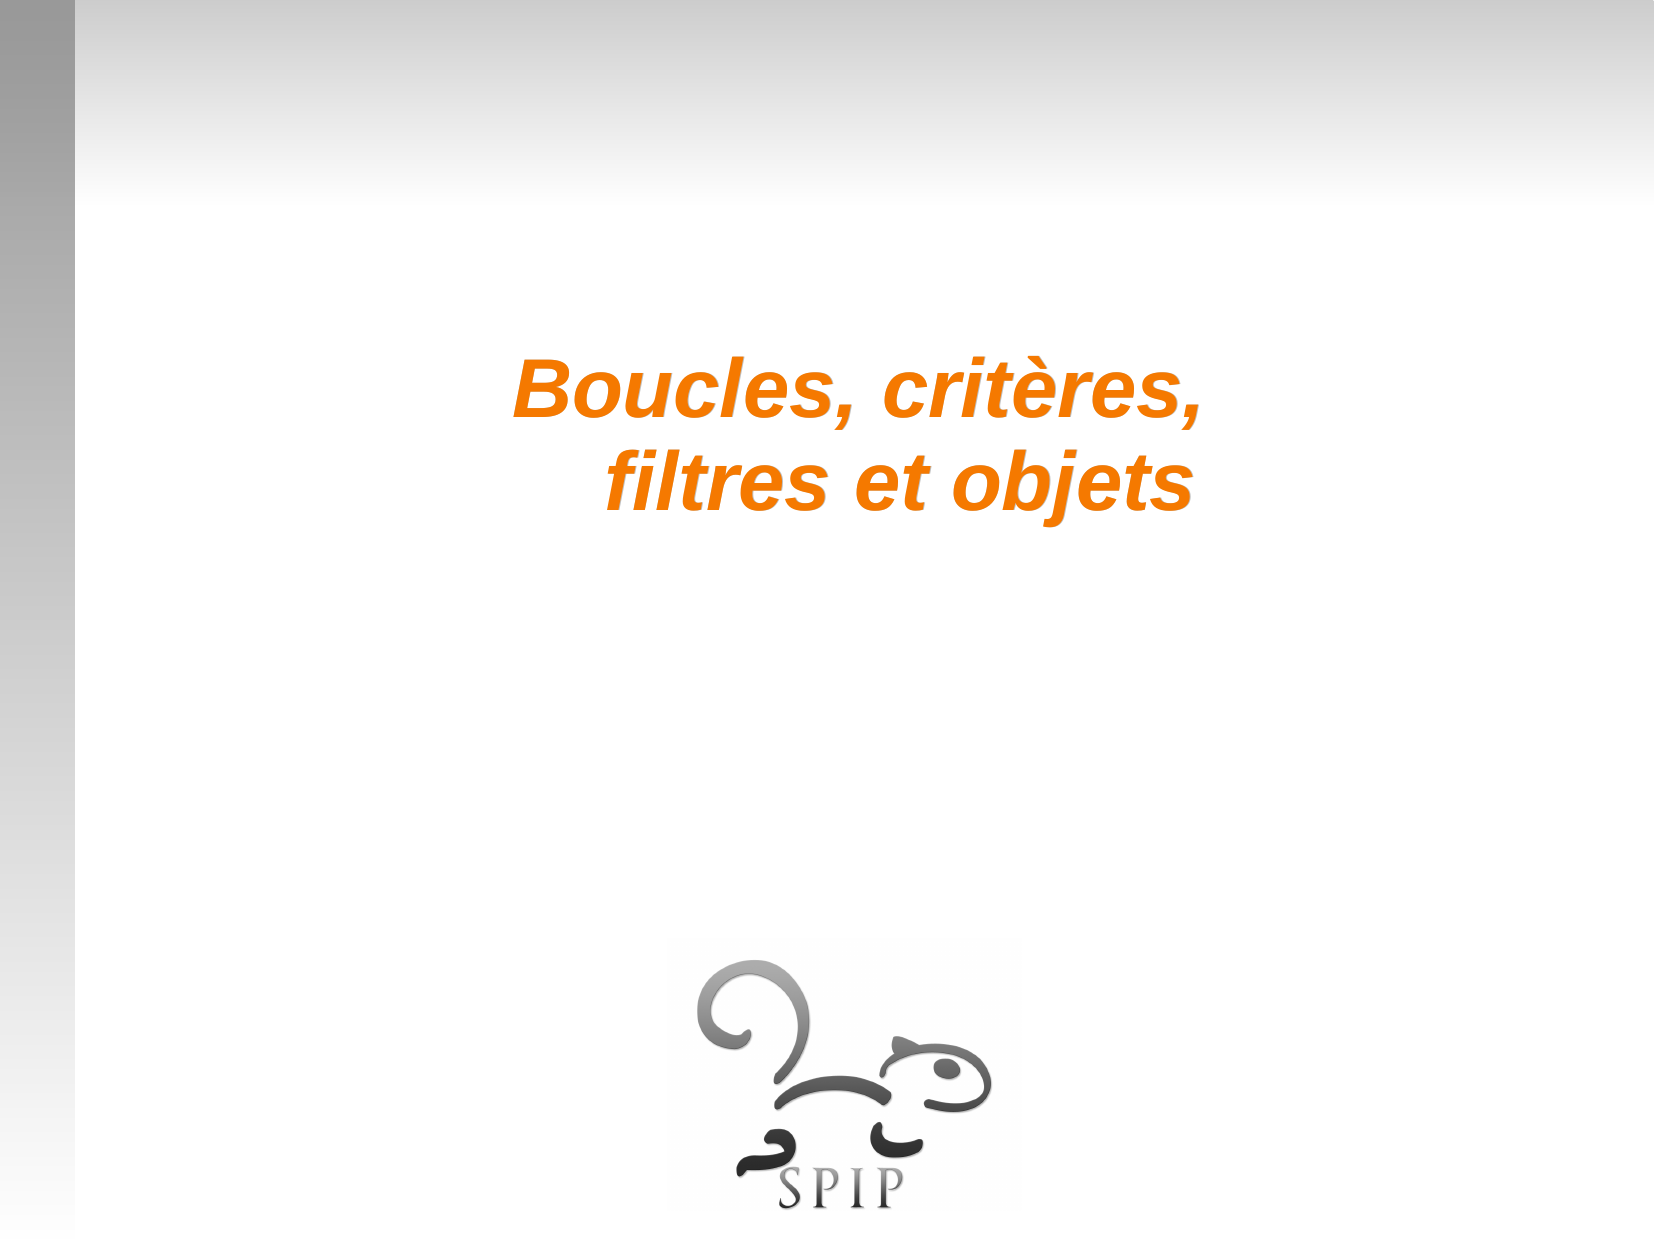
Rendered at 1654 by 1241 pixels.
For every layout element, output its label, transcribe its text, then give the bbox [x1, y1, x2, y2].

title Boucles, critères, filtres et objets [88, 329, 1654, 541]
picture [667, 938, 1022, 1211]
